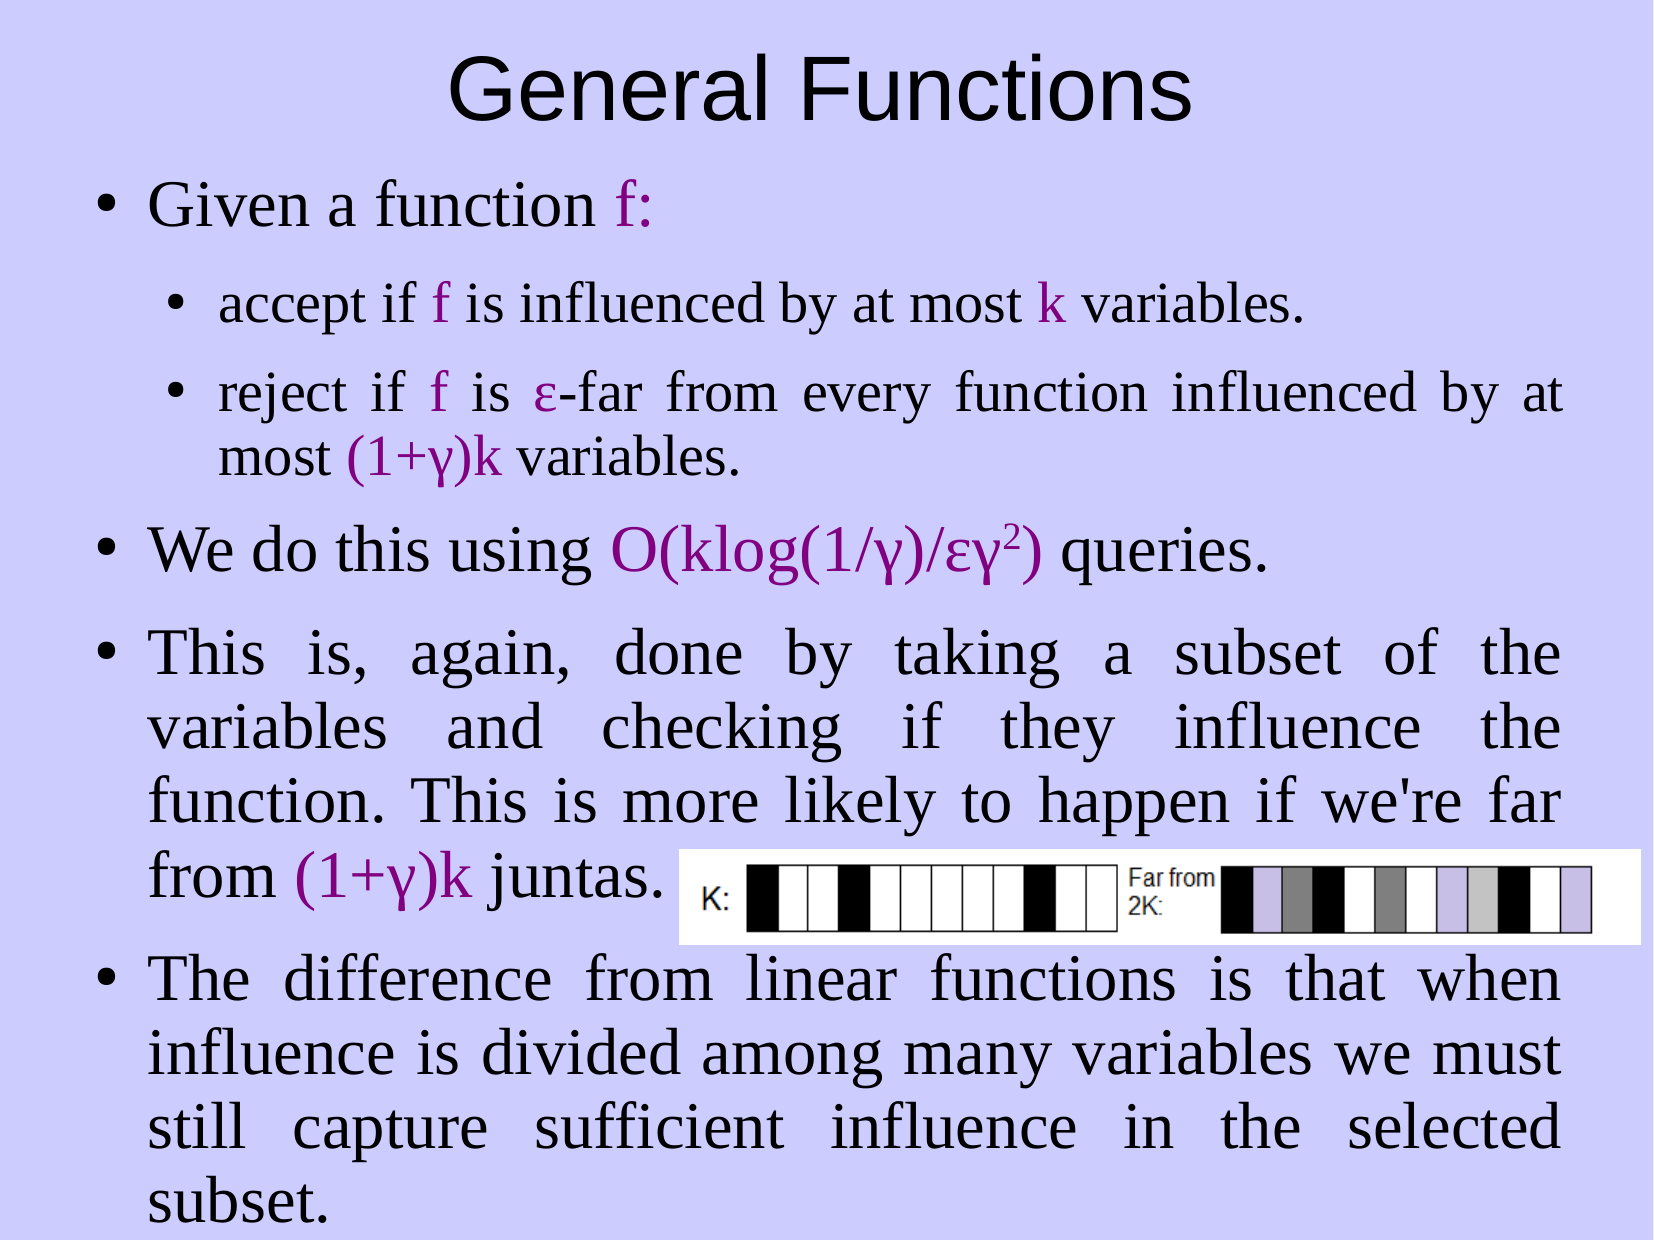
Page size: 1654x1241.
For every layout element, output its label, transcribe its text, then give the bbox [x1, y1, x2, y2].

title General Functions [76, 0, 1565, 167]
list Given a function f: accept if f is influenced by at most k variables. reject if f is ε-far from every function influenced by at most (1+γ)k variables. We do this using O(klog(1/γ)/εγ2) queries. This is, again, done by taking a subset of the variables and checking if they influence the function. This is more likely to happen if we're far from (1+γ)k juntas. The difference from linear functions is that when influence is divided among many variables we must still capture sufficient influence in the selected subset. [76, 167, 1565, 1241]
picture [679, 849, 1641, 945]
